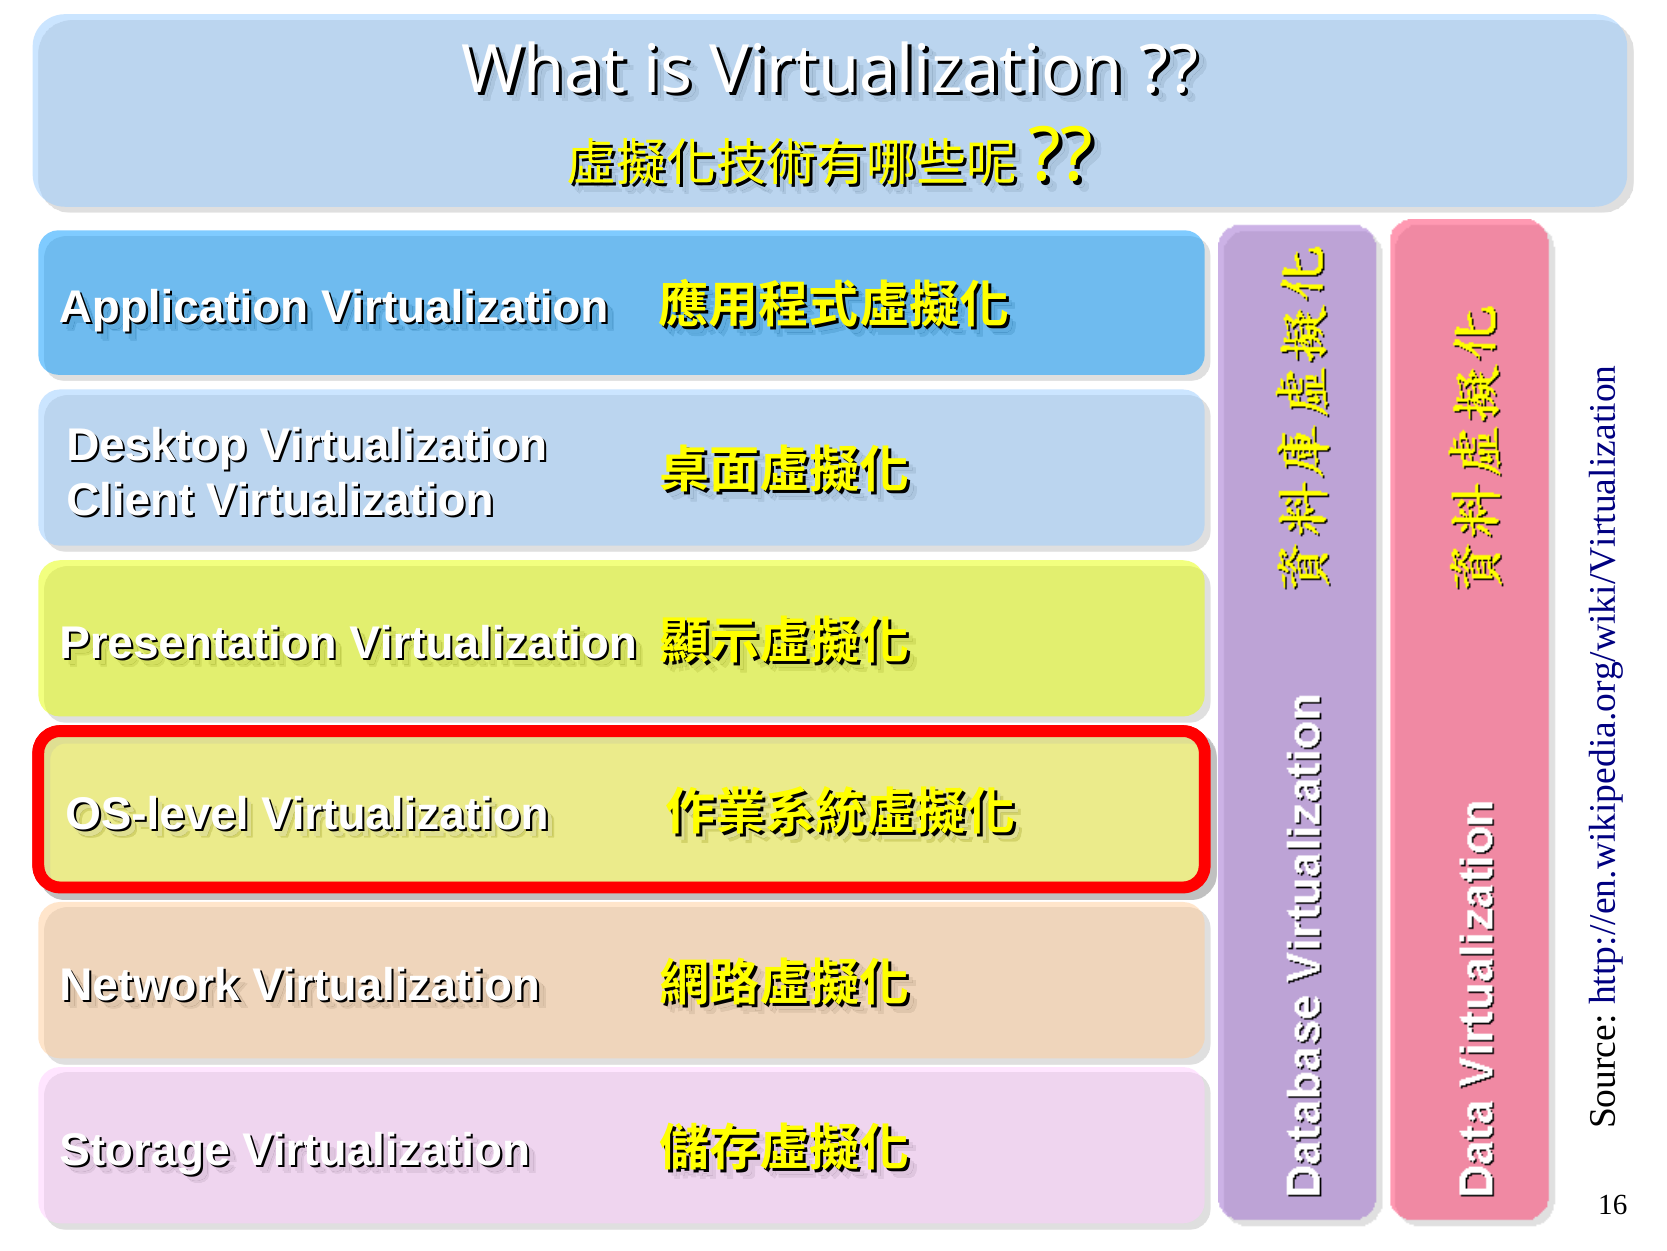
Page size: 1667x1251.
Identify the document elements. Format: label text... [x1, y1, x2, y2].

picture [1218, 219, 1557, 1228]
text_box Desktop Virtualization Client Virtualization [51, 407, 563, 532]
text_box What is Virtualization ?? 虛擬化技術有哪些呢?? [32, 14, 1628, 207]
text_box Application Virtualization 應用程式虛擬化 [38, 230, 1205, 375]
text_box Network Virtualization 網路虛擬化 [38, 901, 1205, 1059]
text_box Storage Virtualization 儲存虛擬化 [38, 1067, 1205, 1224]
text_box Presentation Virtualization 顯示虛擬化 [38, 560, 1205, 717]
text_box OS-level Virtualization 作業系統虛擬化 [38, 731, 1205, 888]
text_box Source: http://en.wikipedia.org/wiki/Virtualization [1570, 330, 1646, 1144]
text_box 桌面虛擬化 [38, 389, 1205, 546]
